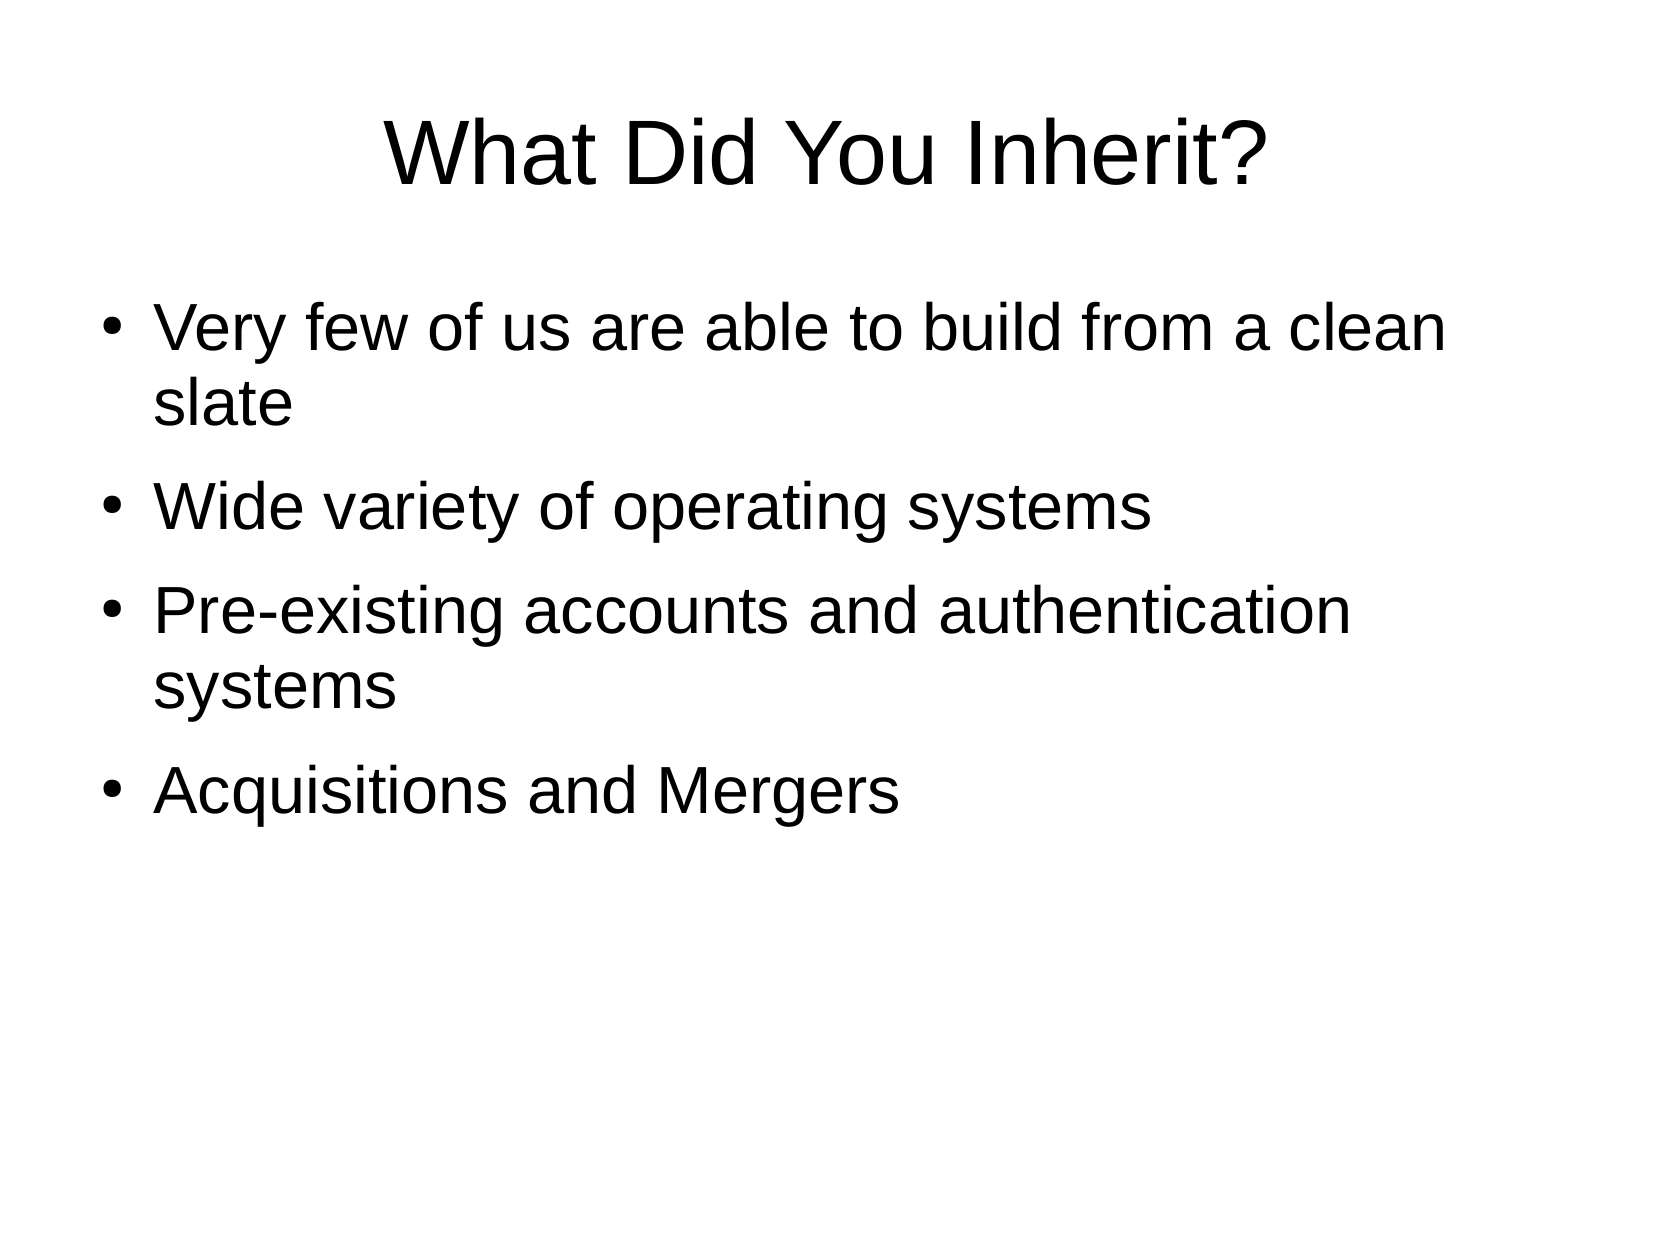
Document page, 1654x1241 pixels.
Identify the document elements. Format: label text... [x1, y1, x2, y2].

title What Did You Inherit? [82, 49, 1571, 257]
list Very few of us are able to build from a clean slate Wide variety of operating systems Pre-existing accounts and authentication systems Acquisitions and Mergers [82, 290, 1571, 1010]
